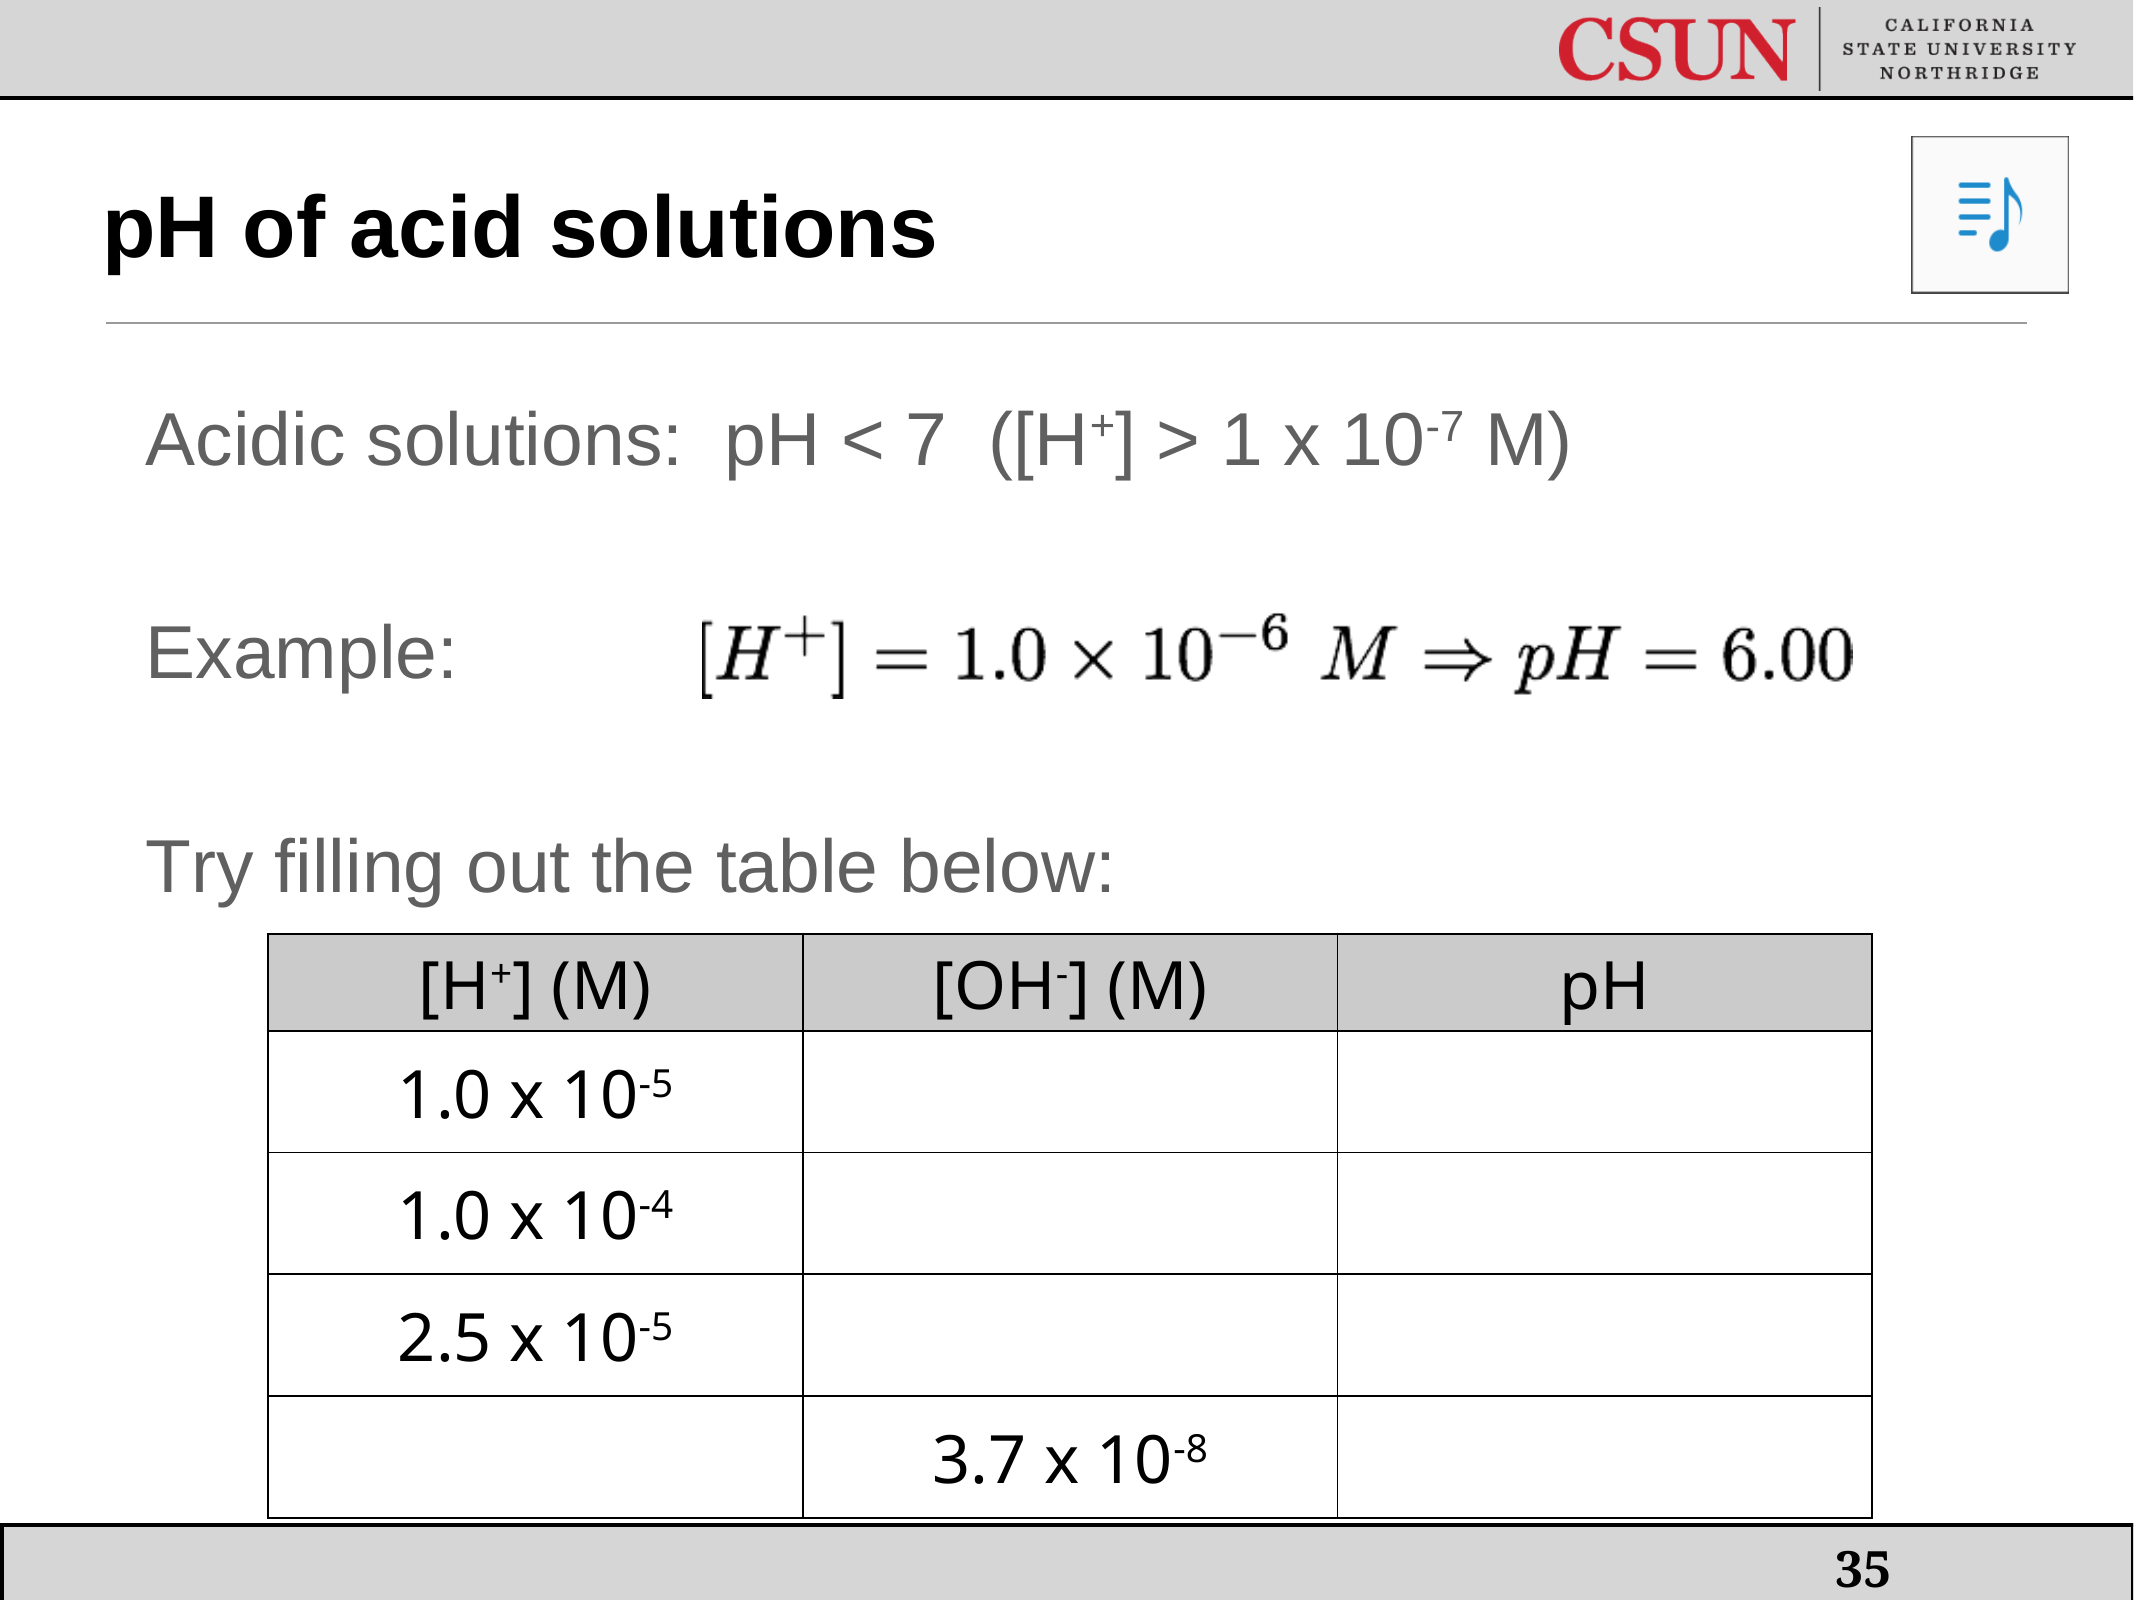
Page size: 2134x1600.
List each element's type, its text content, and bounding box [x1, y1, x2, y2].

table_cell [1338, 1275, 1871, 1395]
table_cell [804, 1153, 1337, 1273]
title pH of acid solutions [93, 104, 2040, 284]
table_cell 1.0 x 10-4 [269, 1153, 802, 1273]
table_header pH [1338, 935, 1871, 1030]
table_cell 1.0 x 10-5 [269, 1032, 802, 1152]
picture [1559, 7, 2076, 91]
list Acidic solutions: pH < 7 ([H+] > 1 x 10-7 M) Example: Try filling out the table below: [93, 382, 2040, 955]
table_cell [269, 1397, 802, 1517]
table_header [OH-] (M) [804, 935, 1337, 1030]
table_cell [1338, 1397, 1871, 1517]
table_cell [804, 1275, 1337, 1395]
table_cell [1338, 1153, 1871, 1273]
table_header [H+] (M) [269, 935, 802, 1030]
table_cell [1338, 1032, 1871, 1152]
table_cell 2.5 x 10-5 [269, 1275, 802, 1395]
picture [702, 612, 1853, 699]
table_cell 3.7 x 10-8 [804, 1397, 1337, 1517]
text_box [1910, 135, 2071, 295]
table_cell [804, 1032, 1337, 1152]
